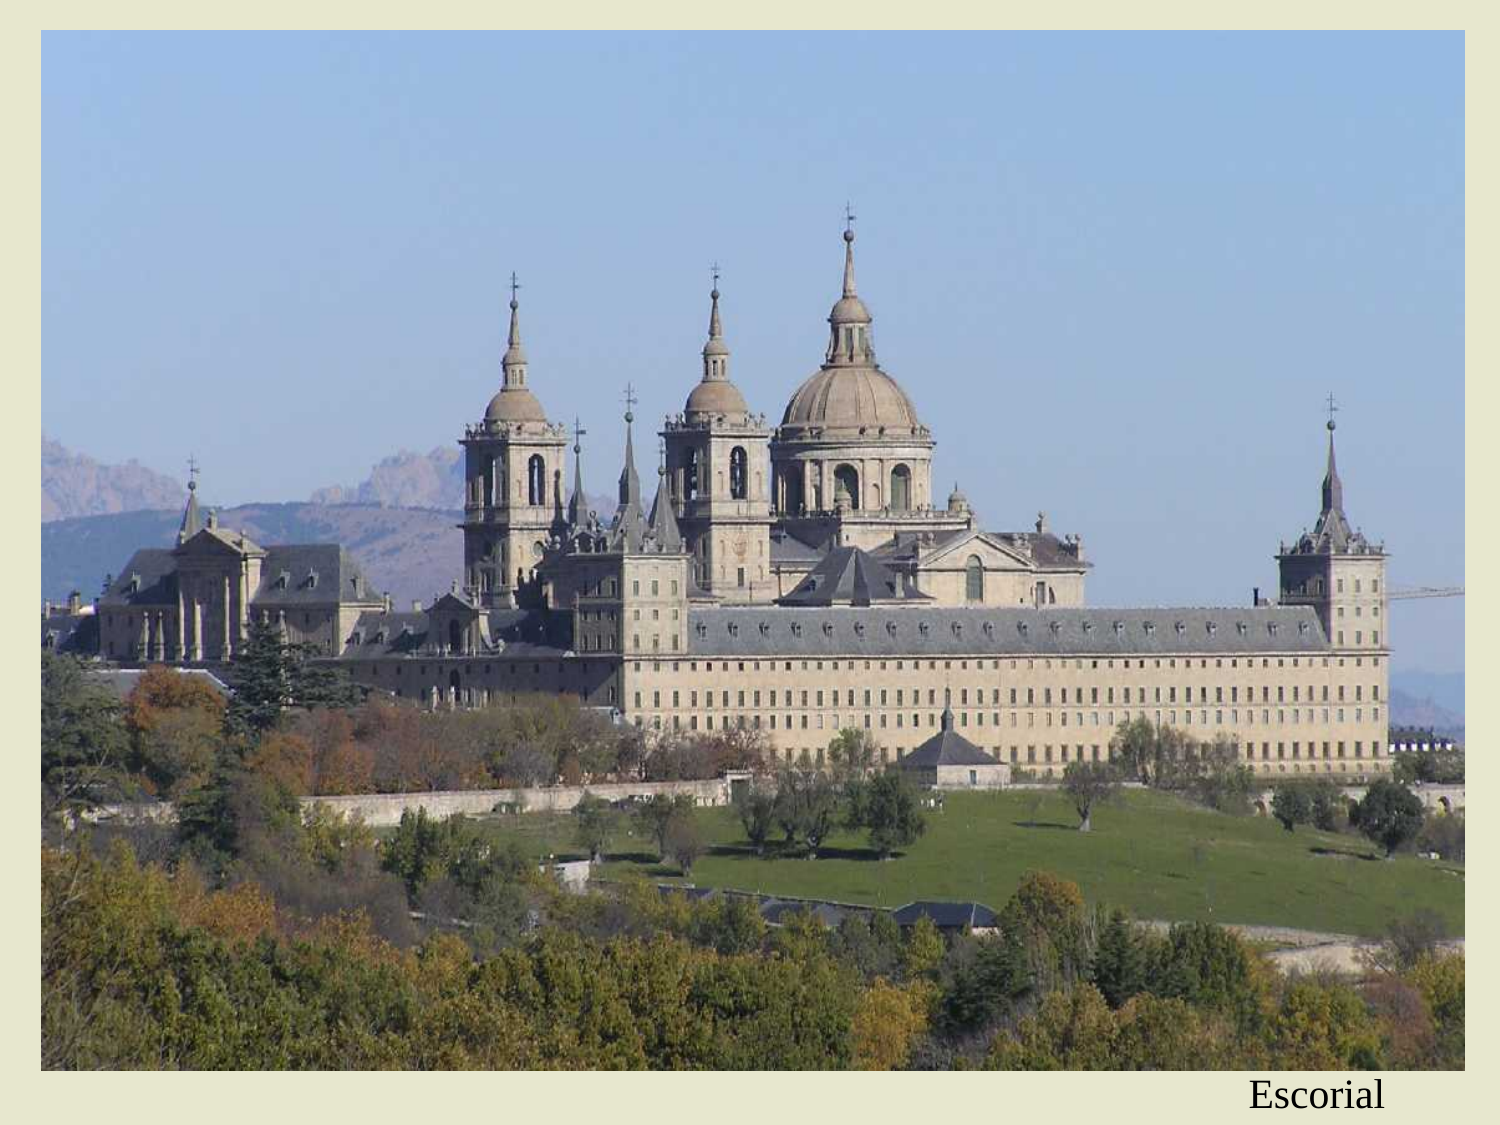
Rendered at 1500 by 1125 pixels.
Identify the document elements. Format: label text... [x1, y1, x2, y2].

text_box Escorial [1175, 1071, 1459, 1125]
picture [0, 0, 1500, 1125]
